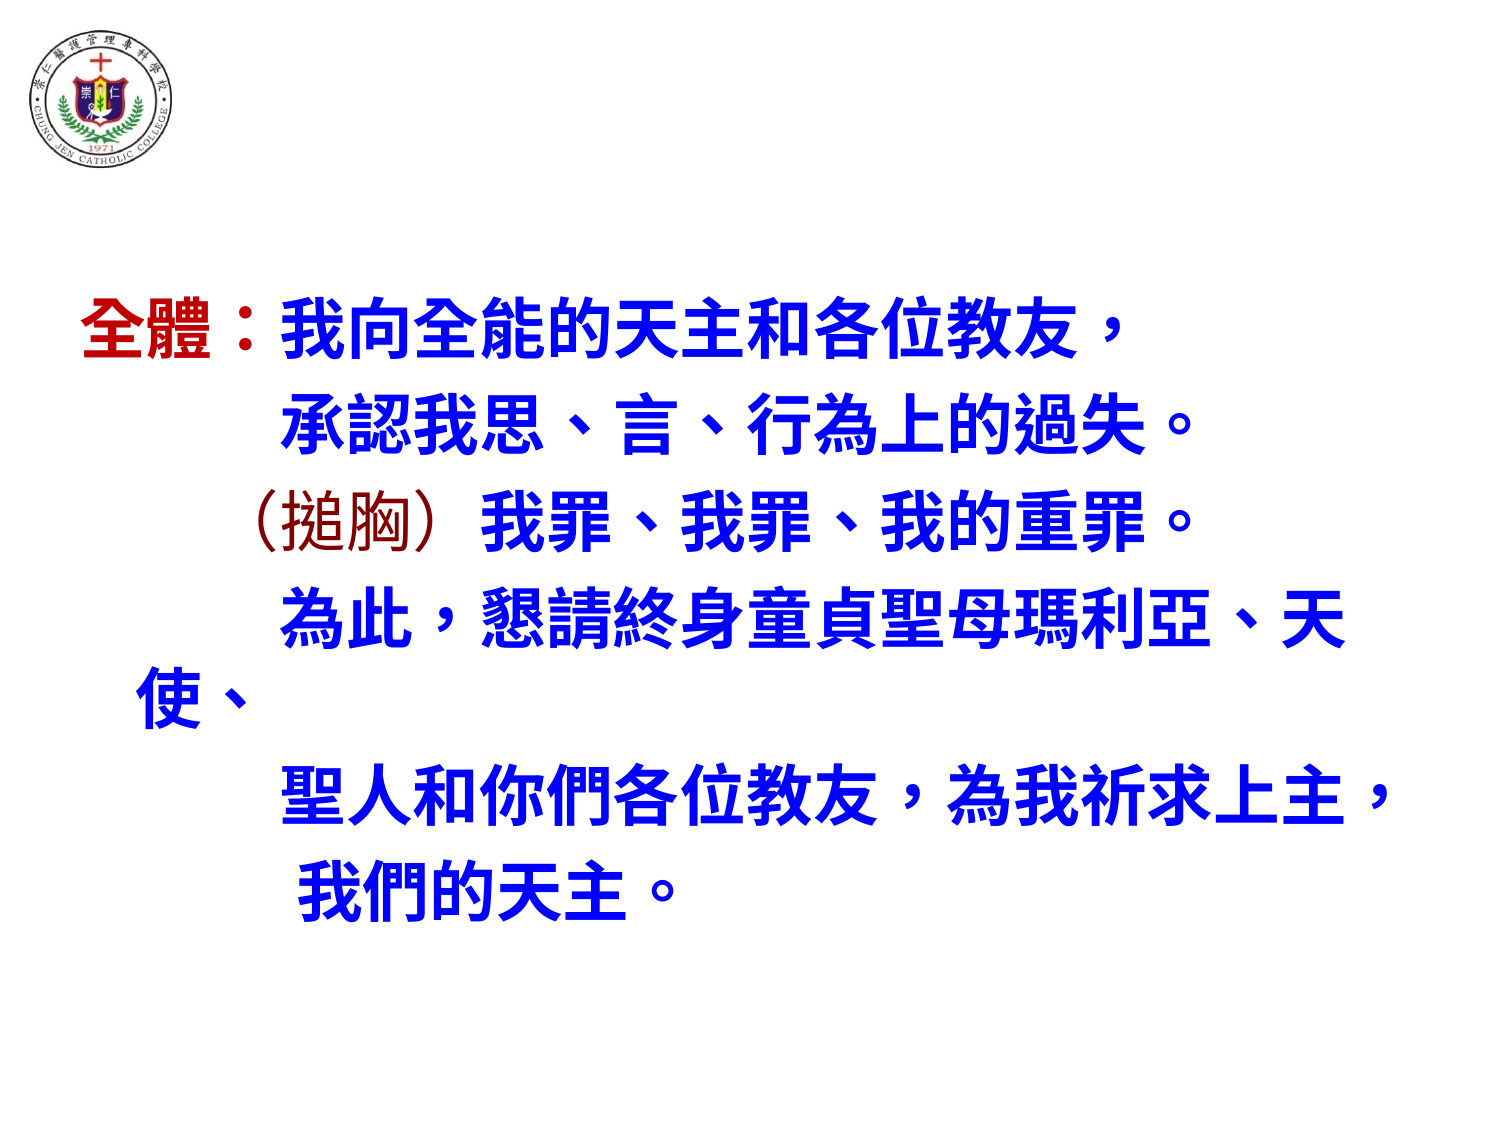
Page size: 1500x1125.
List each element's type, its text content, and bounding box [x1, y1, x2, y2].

list 全體：我向全能的天主和各位教友， 承認我思、言、行為上的過失。 （搥胸）我罪、我罪、我的重罪。 為此，懇請終身童貞聖母瑪利亞、天使、 聖人和你們各位教友，為我祈求上主， 我們的天主。 [7, 278, 1412, 1035]
